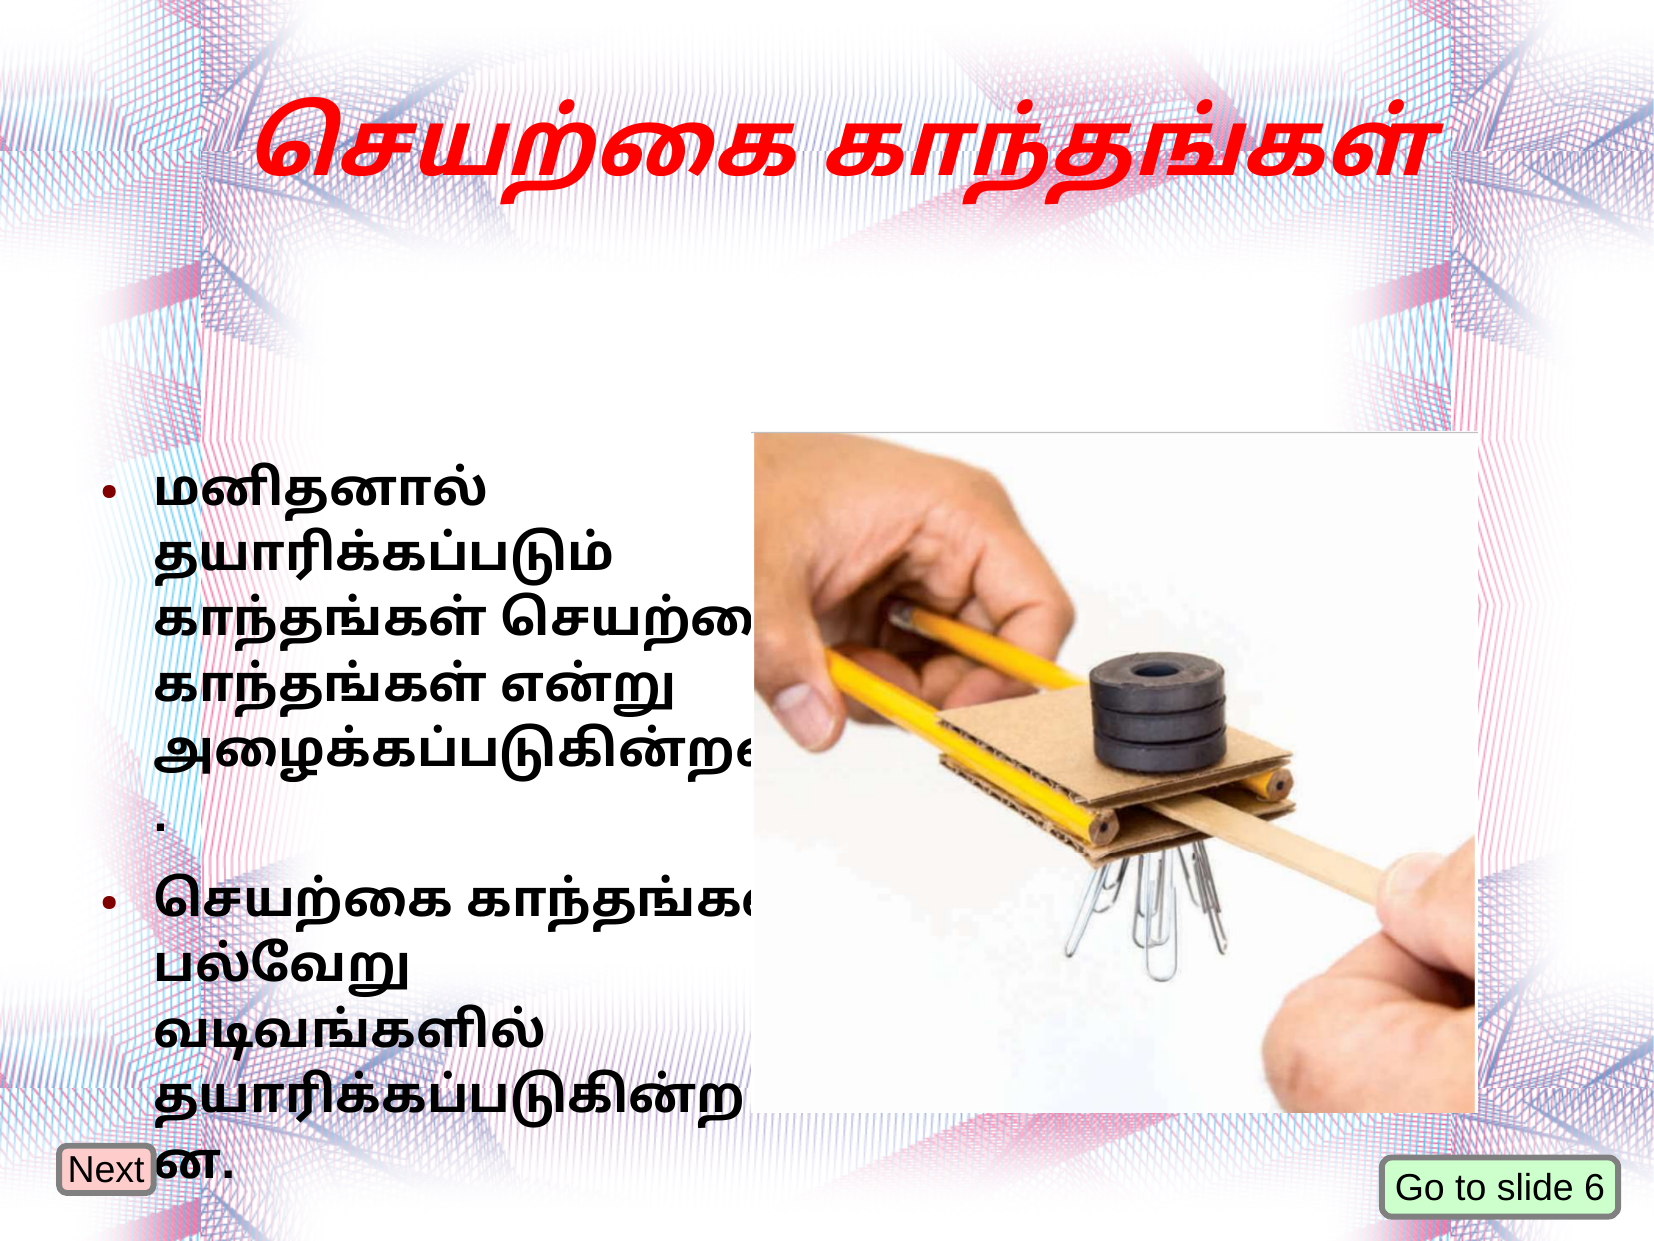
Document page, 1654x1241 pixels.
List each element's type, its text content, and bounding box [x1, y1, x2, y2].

title செயற்கை காந்தங்கள் [82, 49, 1571, 257]
text_box Go to slide 6 [1381, 1157, 1619, 1217]
picture [0, 0, 1654, 1241]
text_box Next [59, 1145, 154, 1194]
list மனிதனால் தயாரிக்கப்படும் காந்தங்கள் செயற்கை காந்தங்கள் என்று அழைக்கப்படுகின்றன. செயற்கை காந்தங்கள் பல்வேறு வடிவங்களில் தயாரிக்கப்படுகின்றன. [82, 290, 809, 1109]
